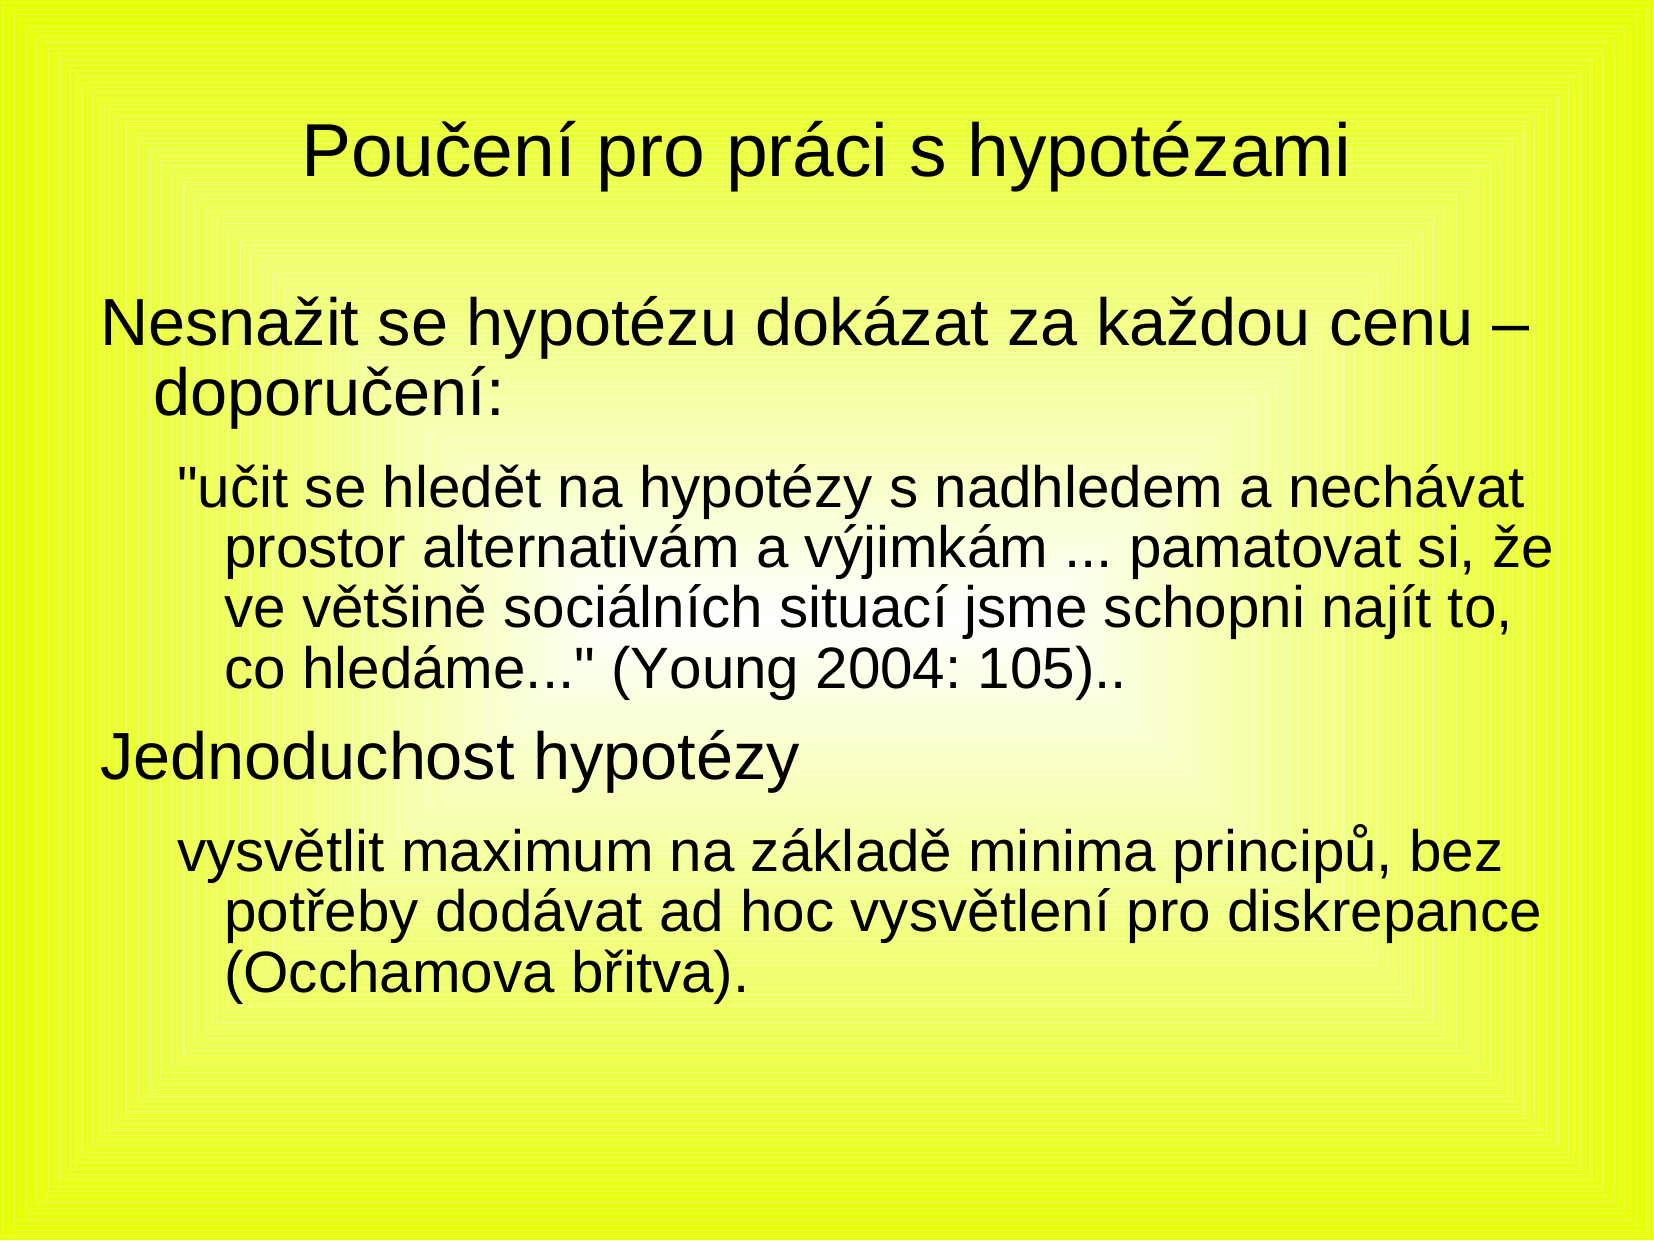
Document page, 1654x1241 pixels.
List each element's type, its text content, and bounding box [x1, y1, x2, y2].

title Poučení pro práci s hypotézami [82, 49, 1571, 257]
list Nesnažit se hypotézu dokázat za každou cenu – doporučení: "učit se hledět na hypotézy s nadhledem a nechávat prostor alternativám a výjimkám ... pamatovat si, že ve většině sociálních situací jsme schopni najít to, co hledáme..." (Young 2004: 105).. Jednoduchost hypotézy vysvětlit maximum na základě minima principů, bez potřeby dodávat ad hoc vysvětlení pro diskrepance (Occhamova břitva). [82, 290, 1571, 1109]
